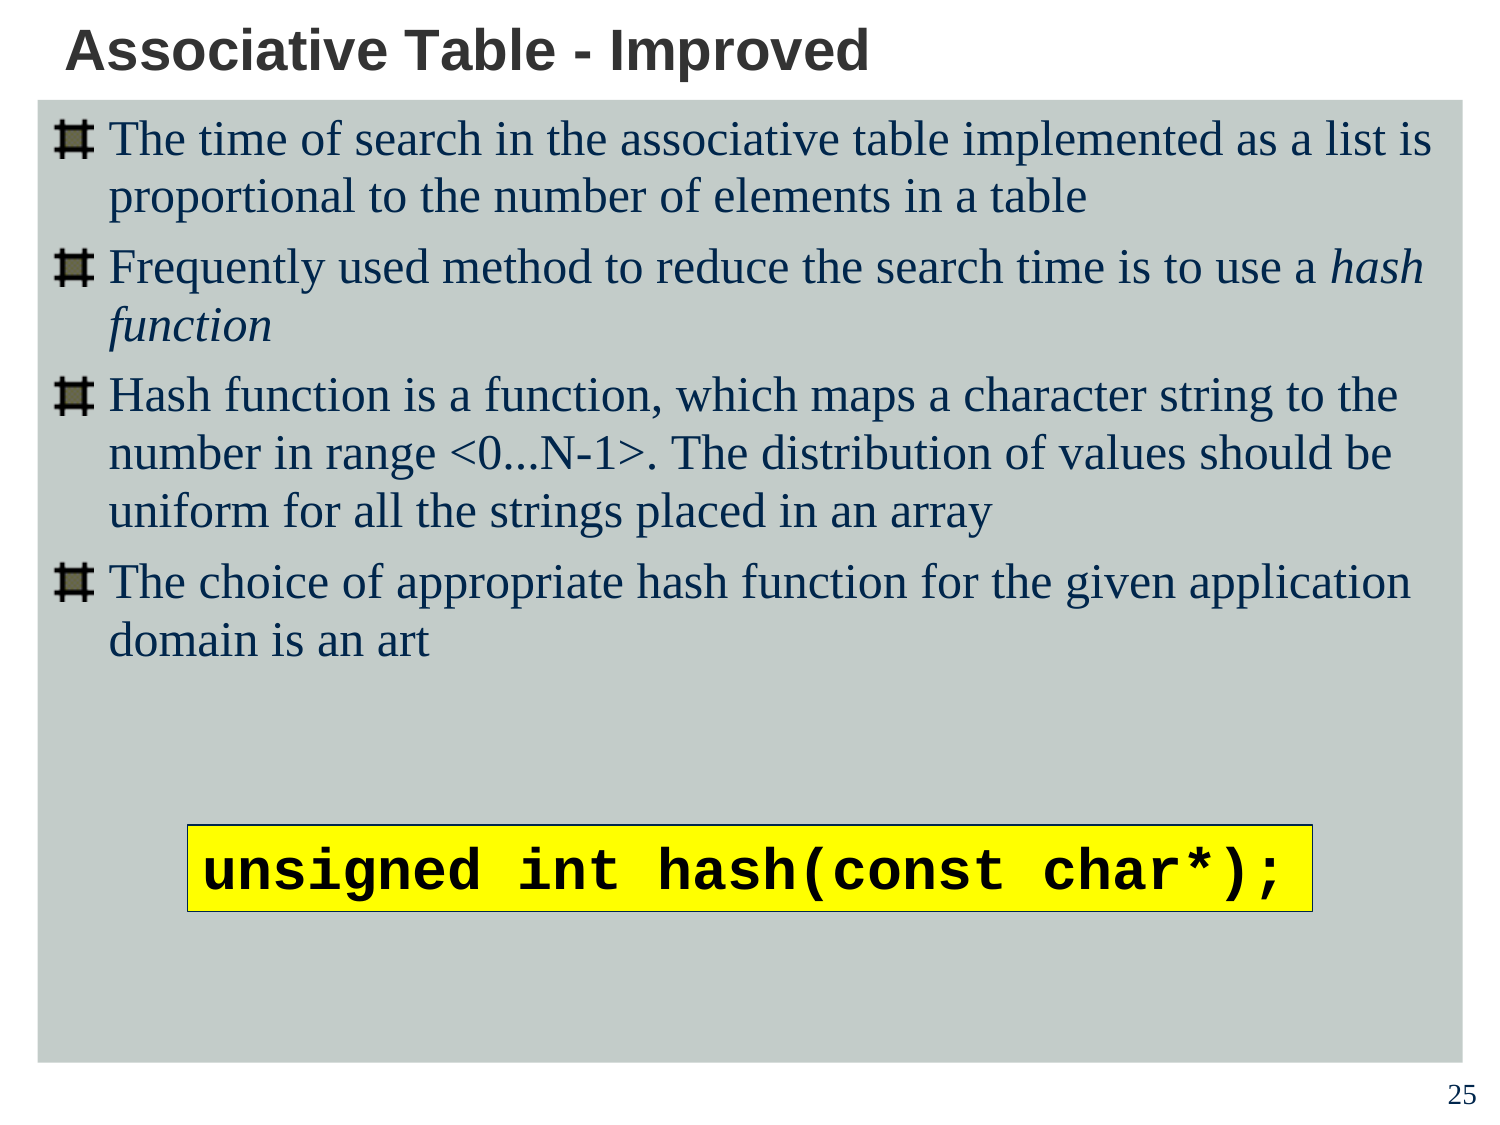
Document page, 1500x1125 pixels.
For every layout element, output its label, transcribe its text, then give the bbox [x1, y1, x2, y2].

title Associative Table - Improved [50, 0, 1450, 91]
text_box unsigned int hash(const char*); [187, 825, 1313, 974]
list The time of search in the associative table implemented as a list is proportional to the number of elements in a table Frequently used method to reduce the search time is to use a hash function Hash function is a function, which maps a character string to the number in range <0...N-1>. The distribution of values should be uniform for all the strings placed in an array The choice of appropriate hash function for the given application domain is an art [37, 99, 1463, 1063]
